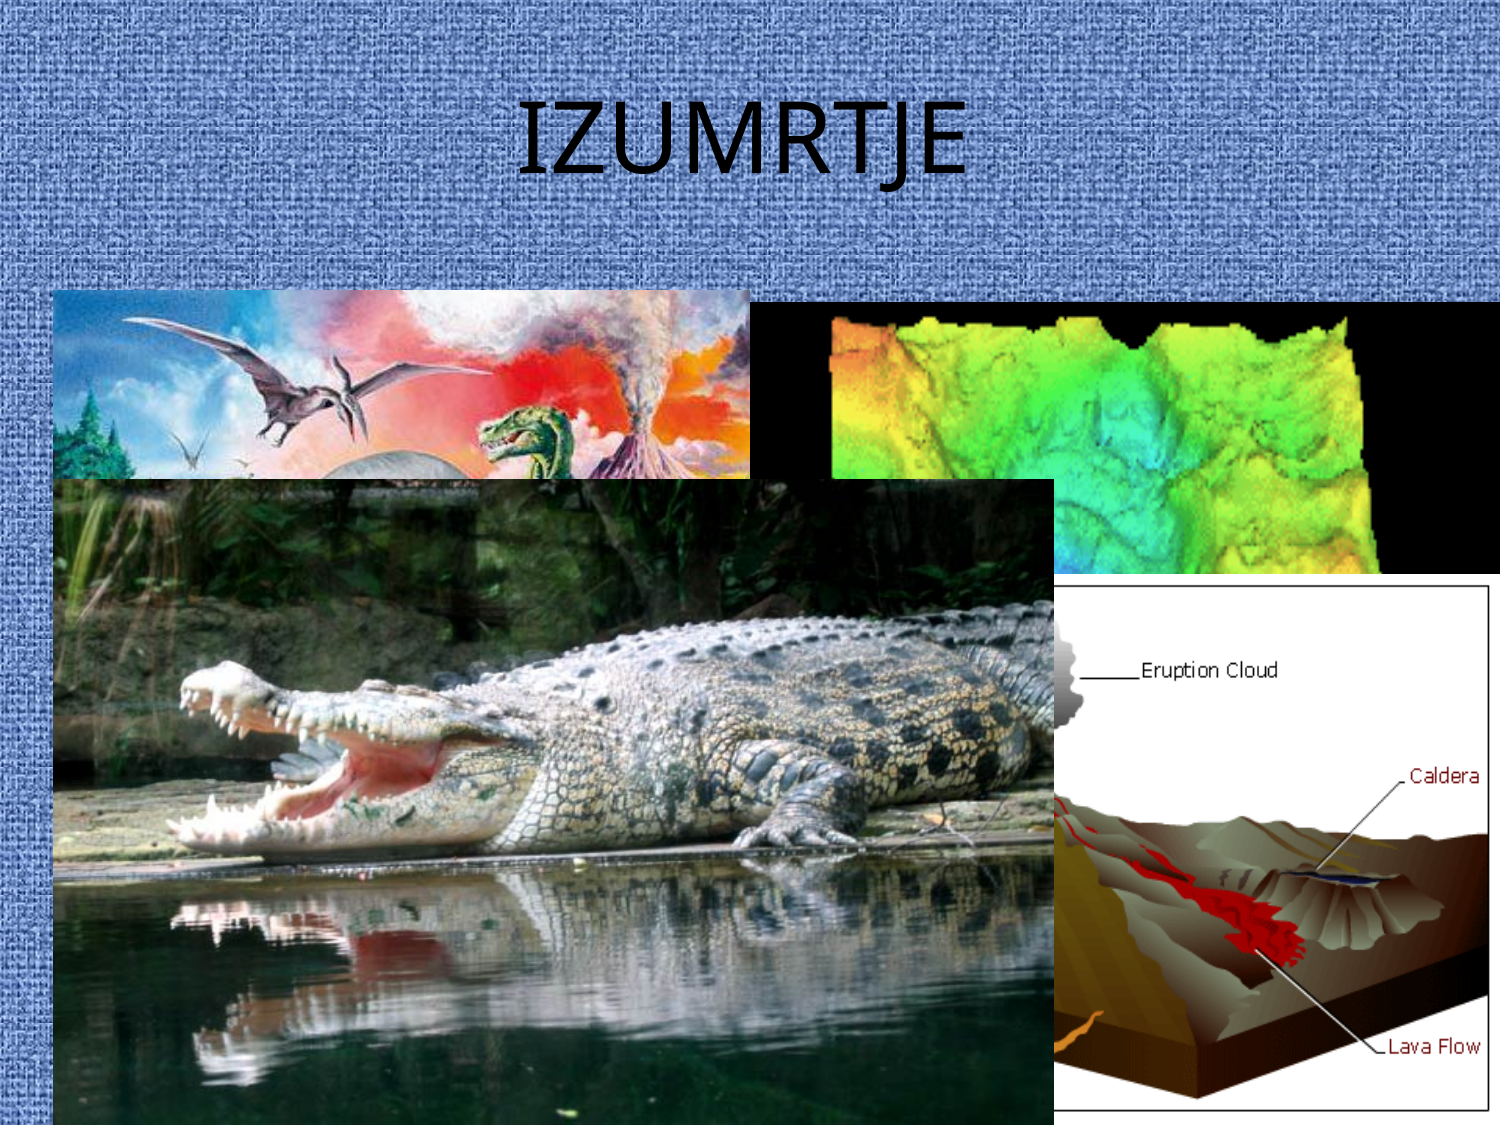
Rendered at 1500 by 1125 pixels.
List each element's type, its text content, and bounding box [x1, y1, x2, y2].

picture [0, 0, 1500, 1125]
text_box IZUMRTJE [265, 66, 1223, 270]
